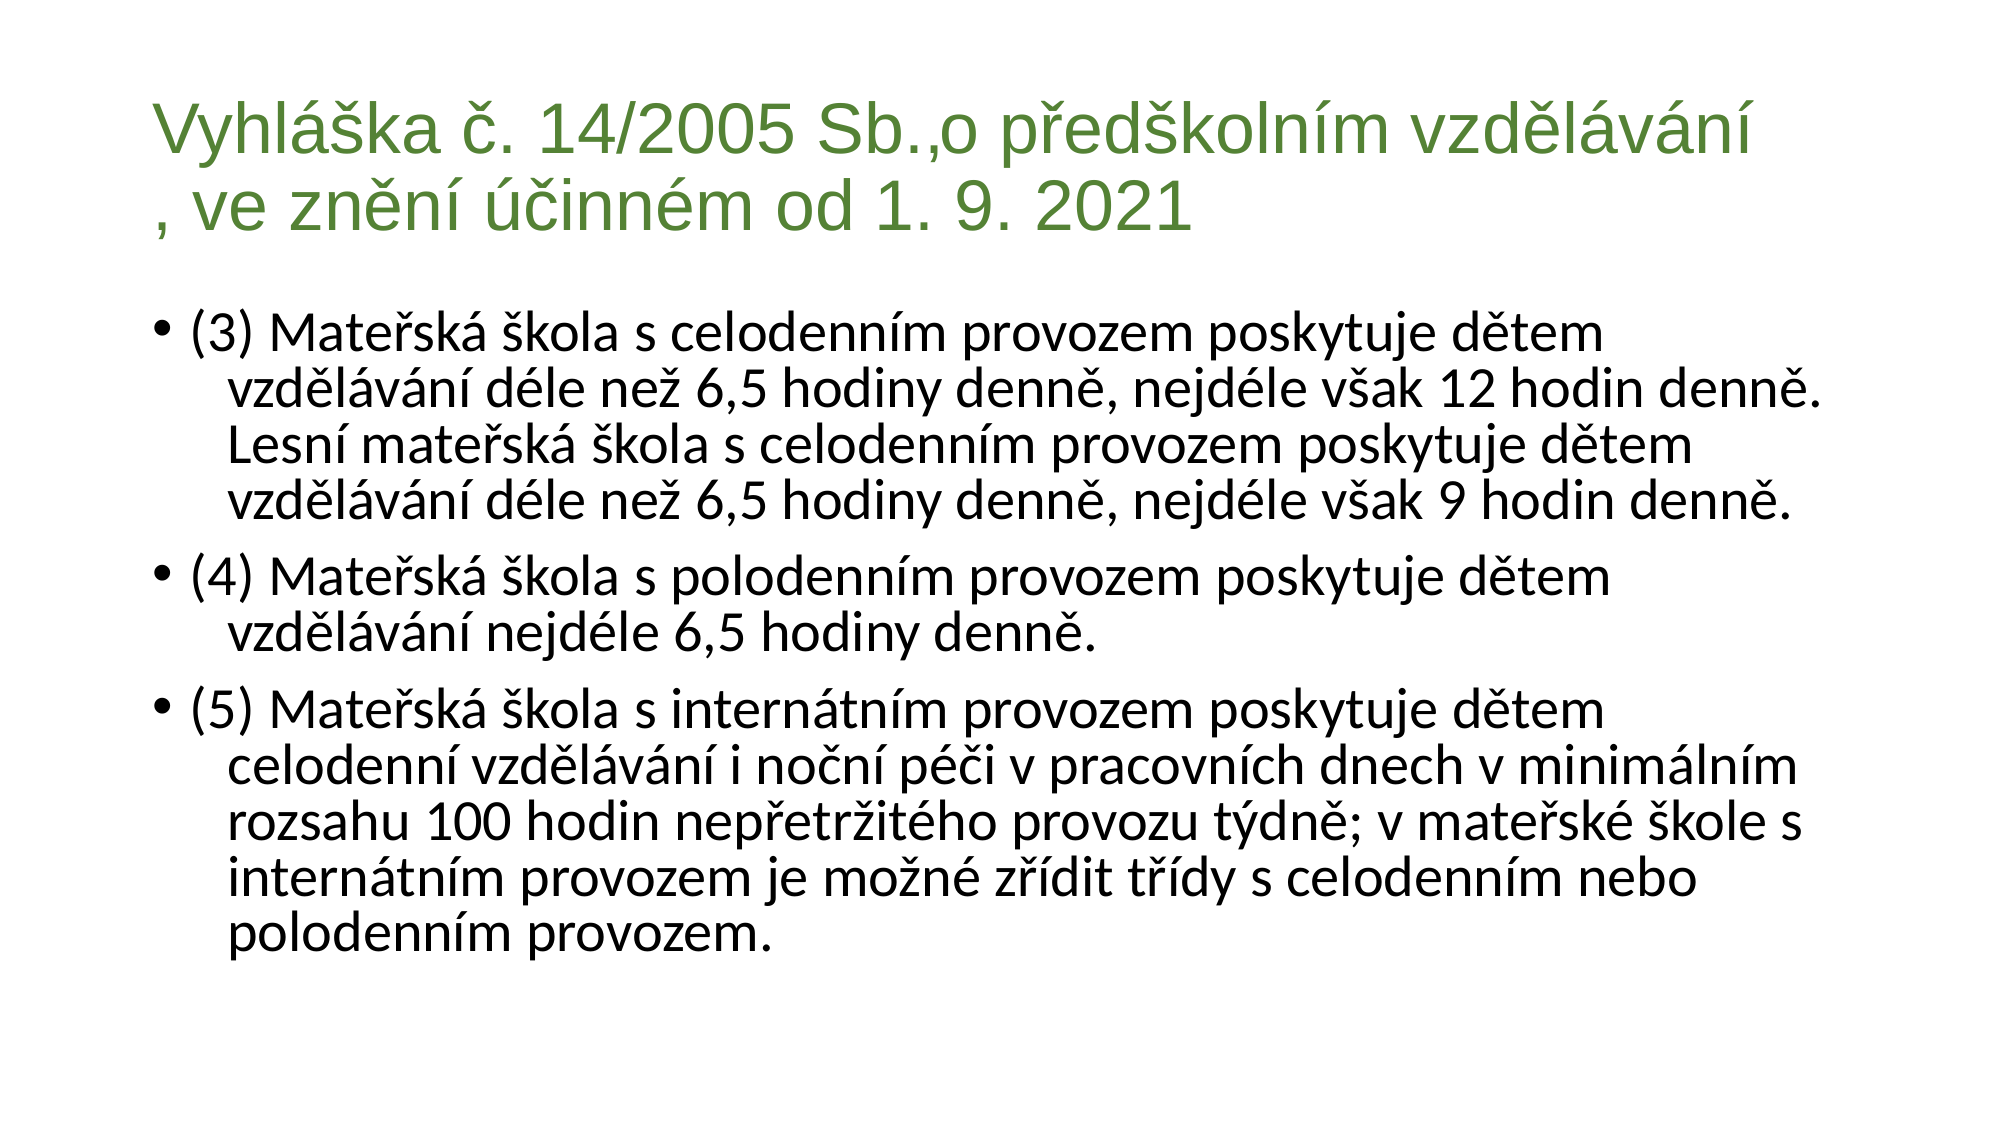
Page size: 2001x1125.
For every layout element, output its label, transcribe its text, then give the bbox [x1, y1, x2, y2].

title Vyhláška č. 14/2005 Sb., o předškolním vzdělávání, ve znění účinném od 1. 9. 2021 [137, 59, 1863, 278]
list (3) Mateřská škola s celodenním provozem poskytuje dětem vzdělávání déle než 6,5 hodiny denně, nejdéle však 12 hodin denně. Lesní mateřská škola s celodenním provozem poskytuje dětem vzdělávání déle než 6,5 hodiny denně, nejdéle však 9 hodin denně. (4) Mateřská škola s polodenním provozem poskytuje dětem vzdělávání nejdéle 6,5 hodiny denně. (5) Mateřská škola s internátním provozem poskytuje dětem celodenní vzdělávání i noční péči v pracovních dnech v minimálním rozsahu 100 hodin nepřetržitého provozu týdně; v mateřské škole s internátním provozem je možné zřídit třídy s celodenním nebo polodenním provozem. [137, 299, 1863, 1014]
